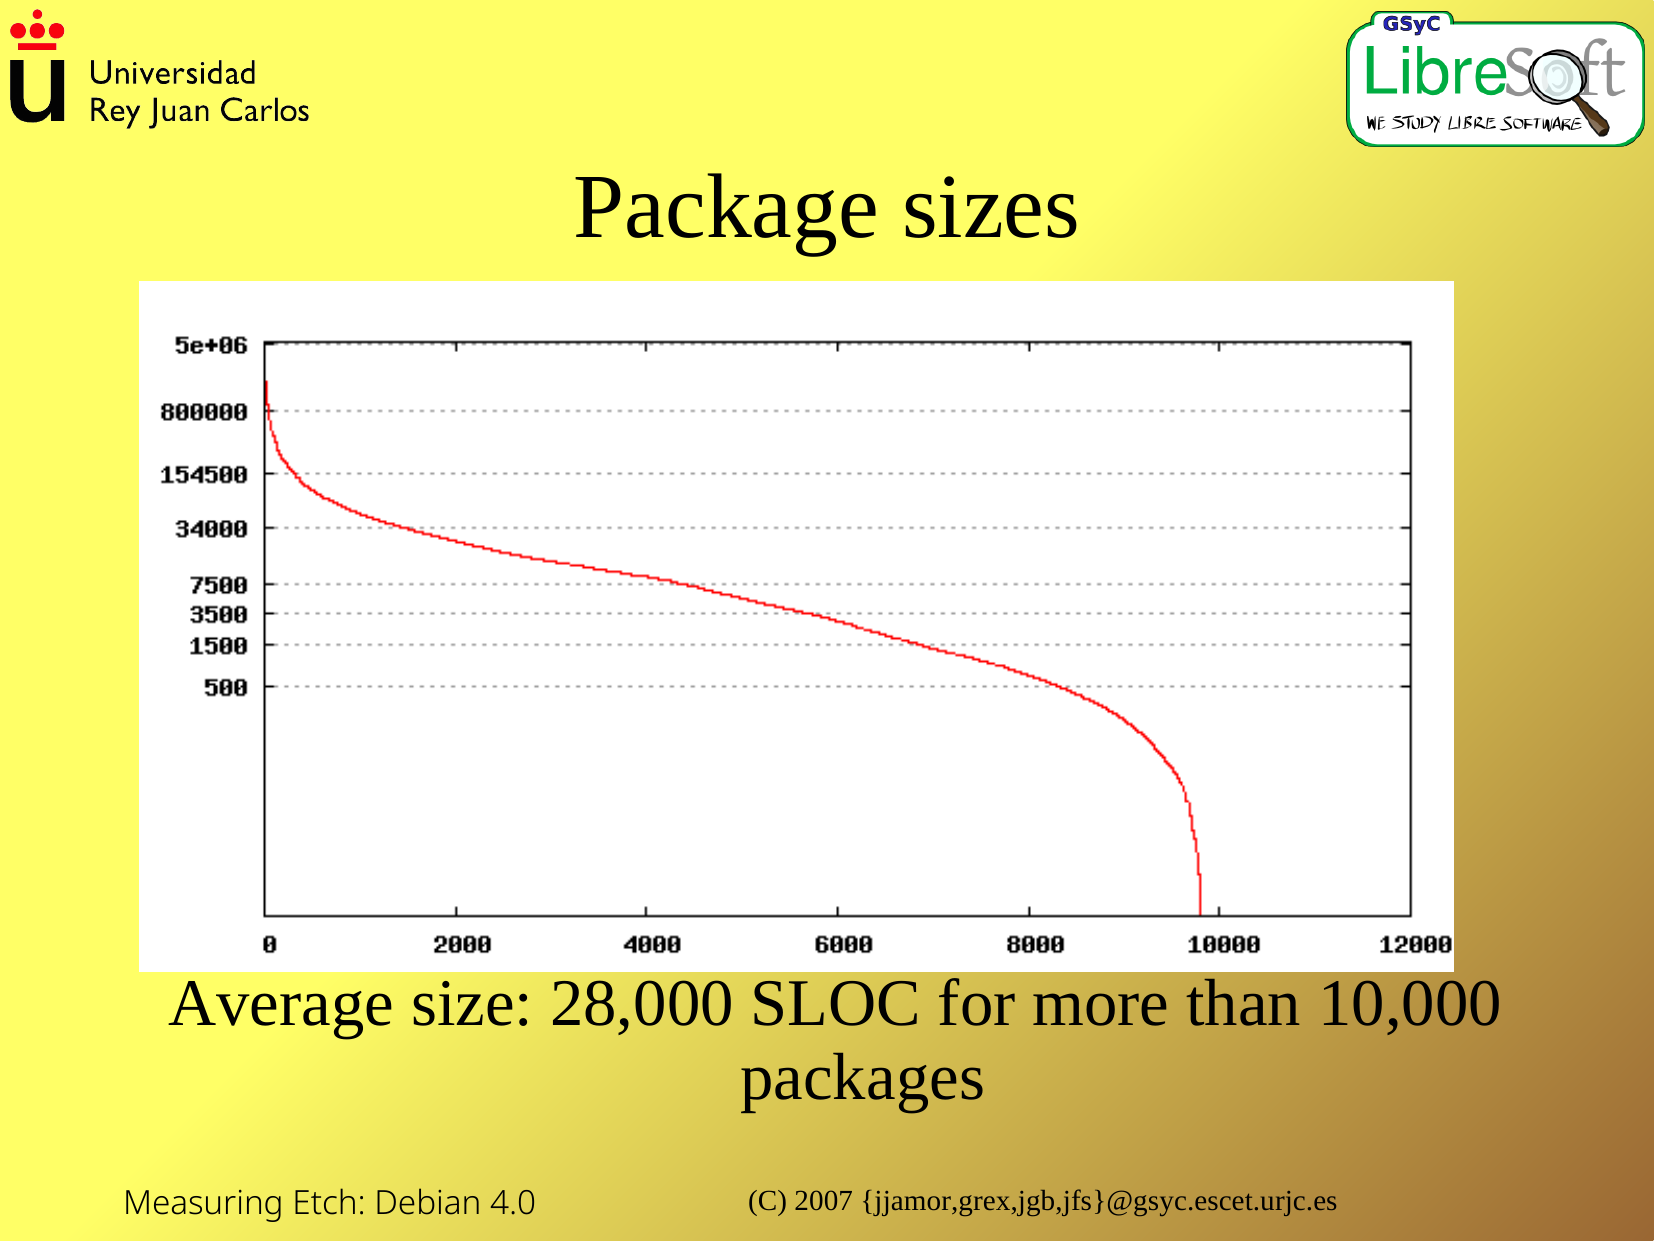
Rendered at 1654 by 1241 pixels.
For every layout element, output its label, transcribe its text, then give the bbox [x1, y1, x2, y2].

title Package sizes [121, 102, 1534, 310]
picture [139, 281, 1454, 972]
list Average size: 28,000 SLOC for more than 10,000 packages [121, 344, 1534, 1145]
picture [1346, 11, 1645, 147]
picture [10, 9, 309, 129]
